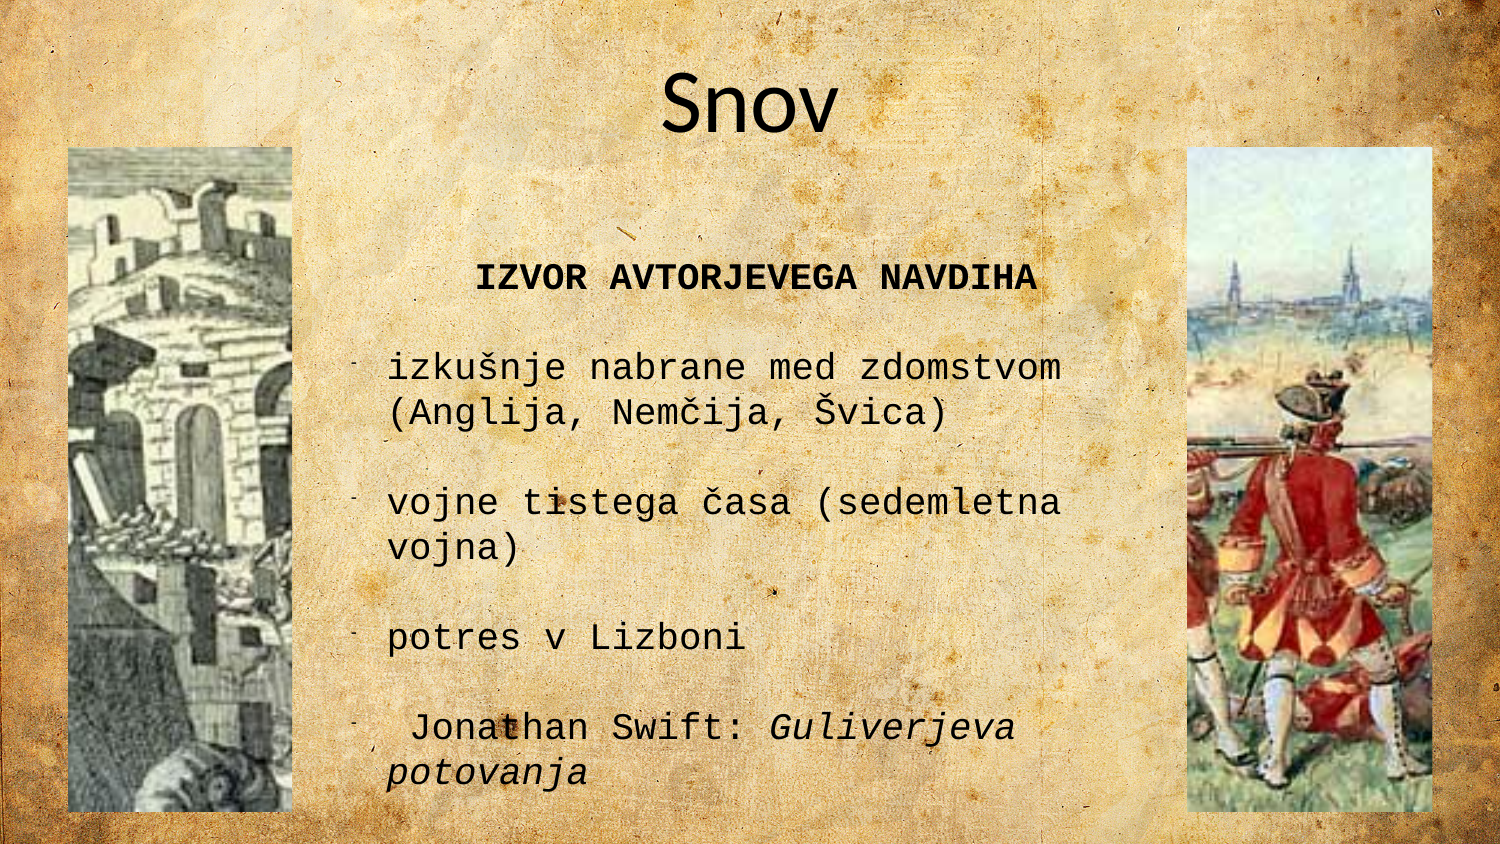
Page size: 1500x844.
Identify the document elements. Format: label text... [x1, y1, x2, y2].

title Snov [75, 33, 1425, 175]
text_box IZVOR AVTORJEVEGA NAVDIHA izkušnje nabrane med zdomstvom (Anglija, Nemčija, Švica) vojne tistega časa (sedemletna vojna) potres v Lizboni Jonathan Swift: Guliverjeva potovanja [336, 244, 1176, 844]
picture [0, 0, 1500, 844]
